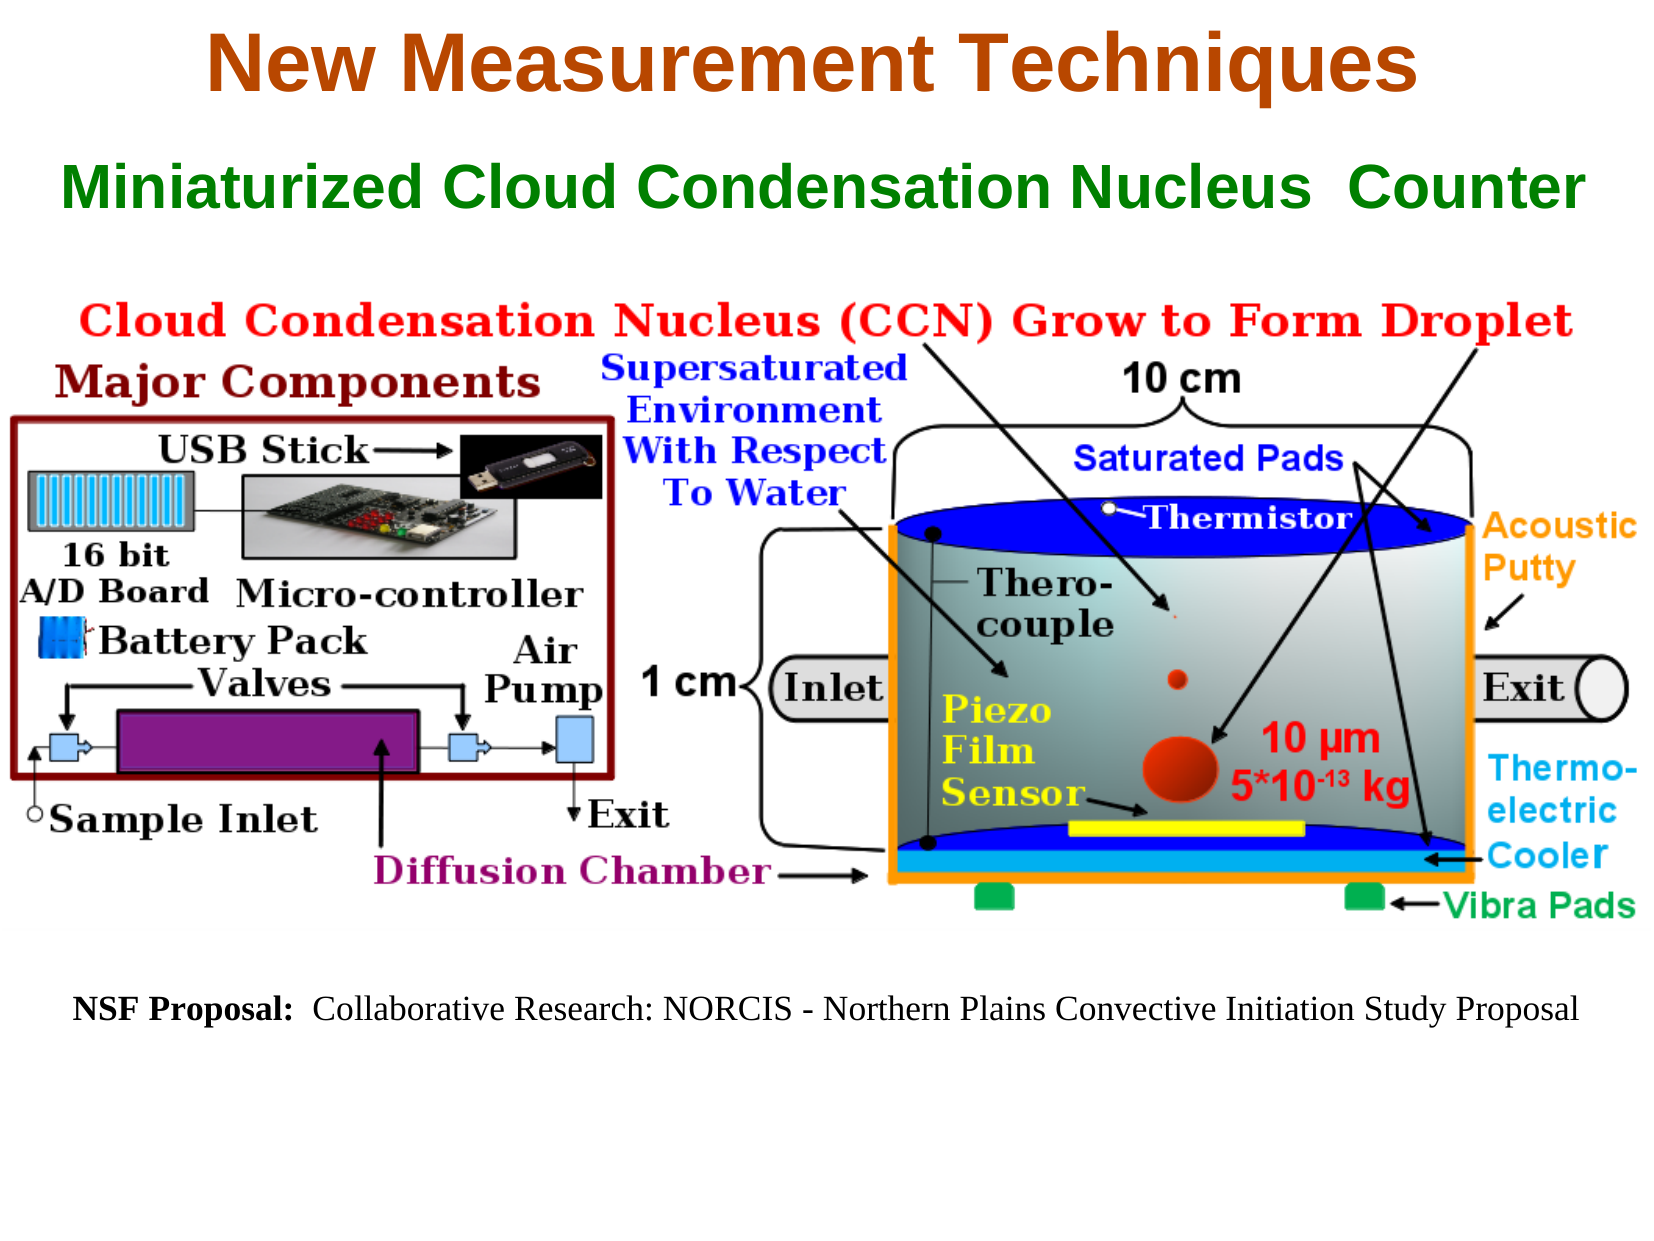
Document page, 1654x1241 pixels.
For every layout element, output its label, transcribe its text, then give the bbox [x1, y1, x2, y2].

text_box NSF Proposal: Collaborative Research: NORCIS - Northern Plains Convective Initiation Study Proposal [0, 977, 1653, 1036]
picture [1, 285, 1651, 931]
title New Measurement Techniques Miniaturized Cloud Condensation Nucleus Counter [0, 0, 1650, 221]
